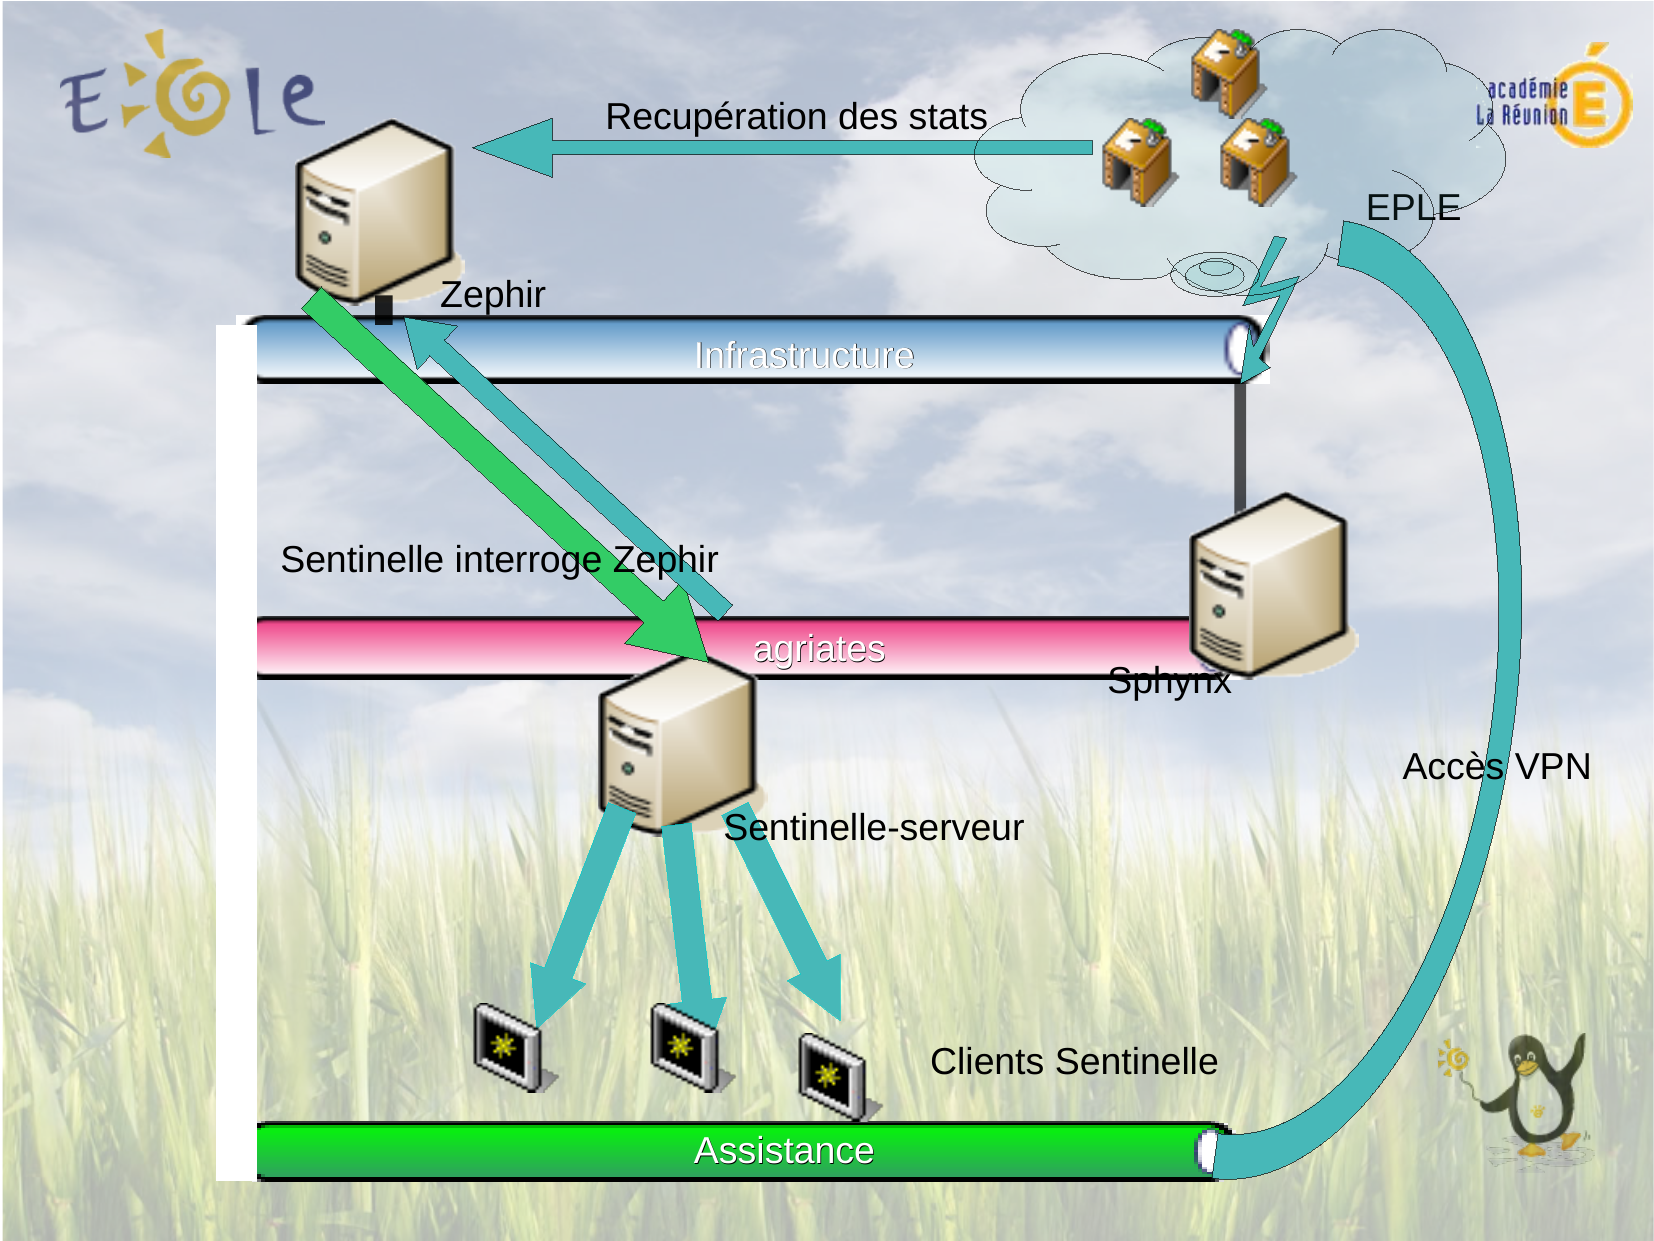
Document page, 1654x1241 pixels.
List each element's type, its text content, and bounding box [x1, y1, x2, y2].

text_box EPLE [1426, 202, 1477, 237]
text_box [403, 316, 653, 531]
text_box Clients Sentinelle [915, 1033, 1234, 1091]
text_box [742, 857, 841, 1021]
text_box Assistance [679, 1122, 1049, 1179]
text_box agriates [738, 620, 1093, 677]
text_box [472, 29, 1522, 738]
text_box Sphynx [1092, 651, 1247, 709]
text_box Recupération des stats [590, 88, 1026, 146]
text_box Accès VPN [1387, 738, 1607, 796]
picture [2, 1, 1654, 1241]
text_box [661, 823, 727, 1003]
text_box Sentinelle interroge Zephir [265, 531, 734, 589]
text_box [607, 589, 733, 663]
text_box [301, 286, 588, 531]
text_box Zephir [425, 265, 562, 323]
text_box [530, 802, 636, 1006]
text_box Sentinelle-serveur [708, 799, 1040, 857]
text_box Infrastructure [679, 326, 945, 384]
text_box [1211, 796, 1502, 1180]
